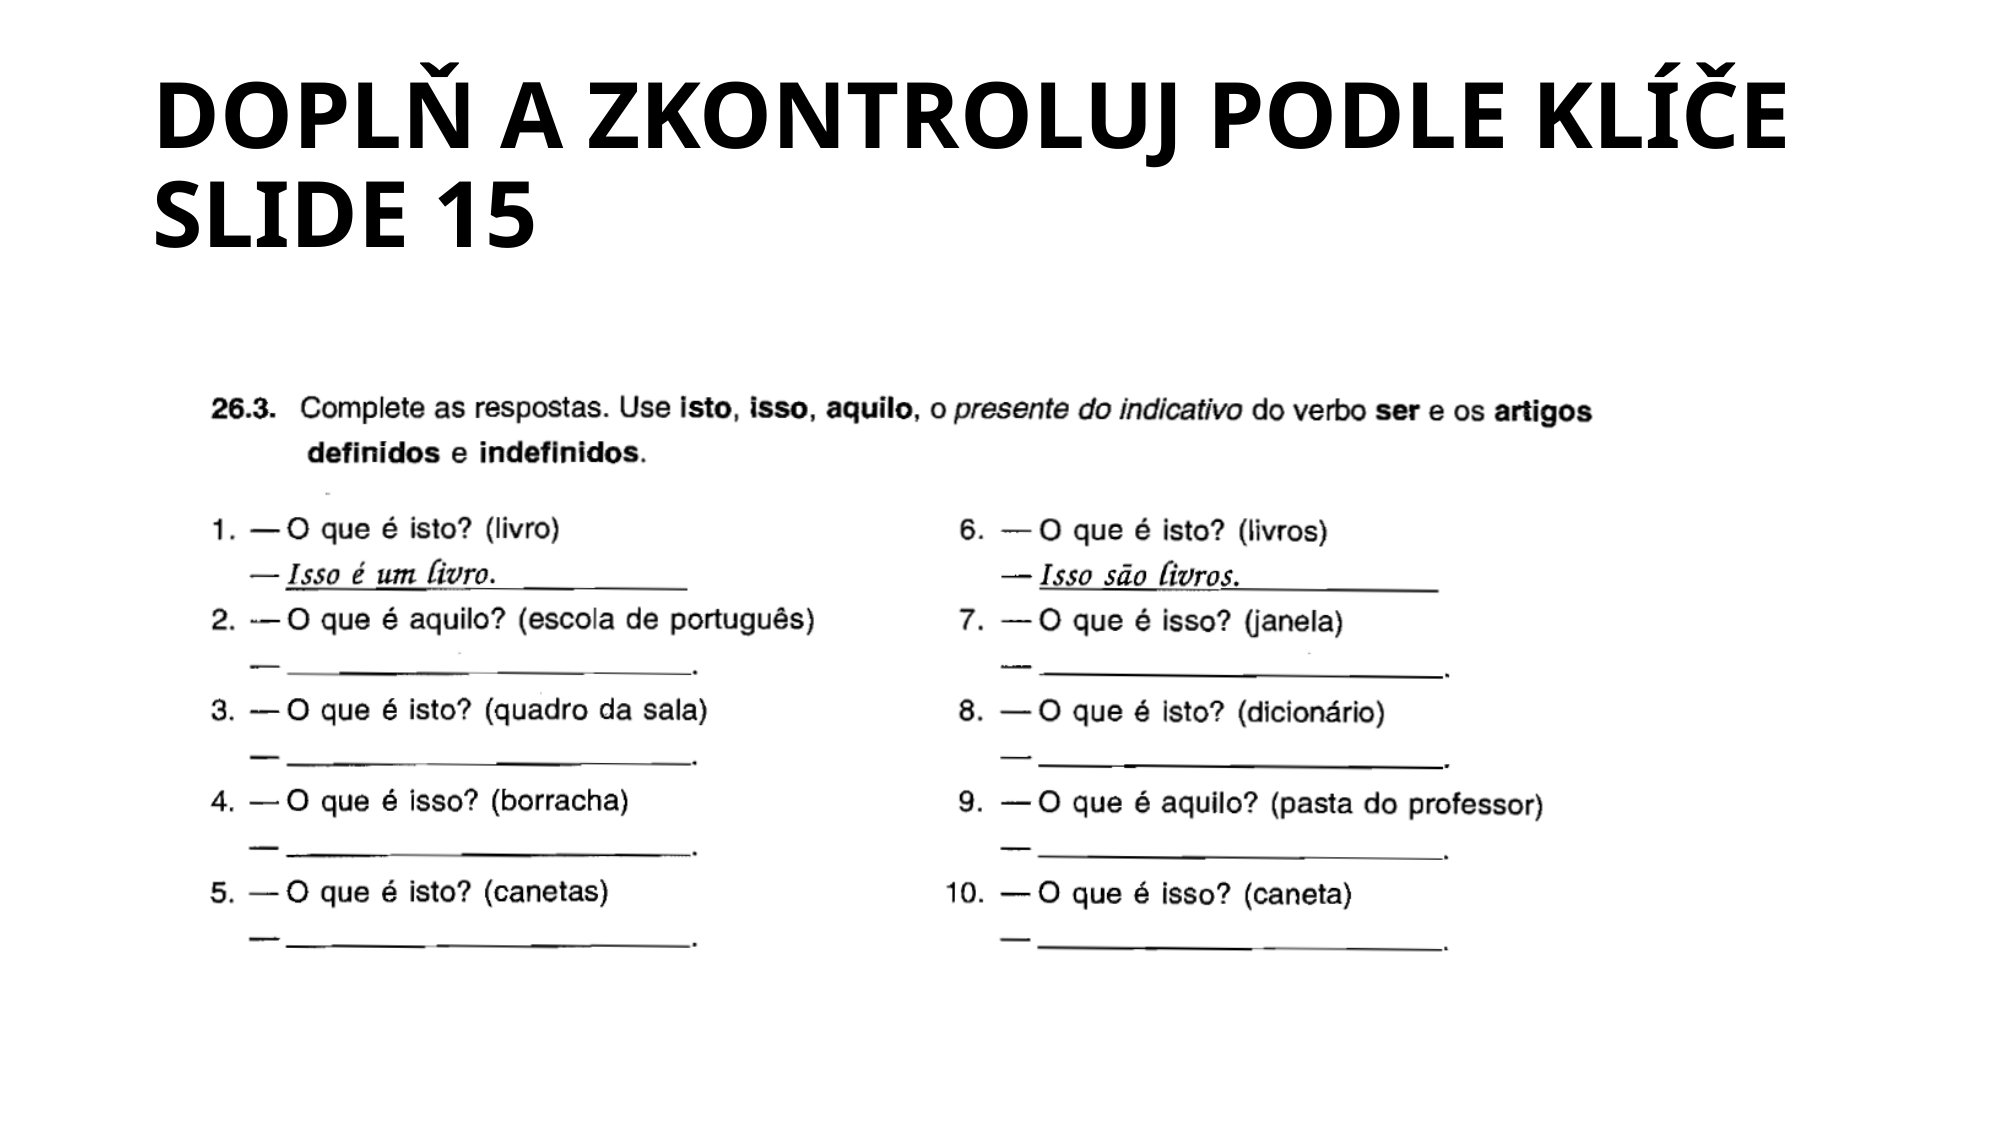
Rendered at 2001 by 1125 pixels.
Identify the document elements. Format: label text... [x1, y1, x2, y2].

picture [181, 363, 1657, 958]
title DOPLŇ A ZKONTROLUJ PODLE KLÍČE SLIDE 15 [137, 59, 1863, 278]
